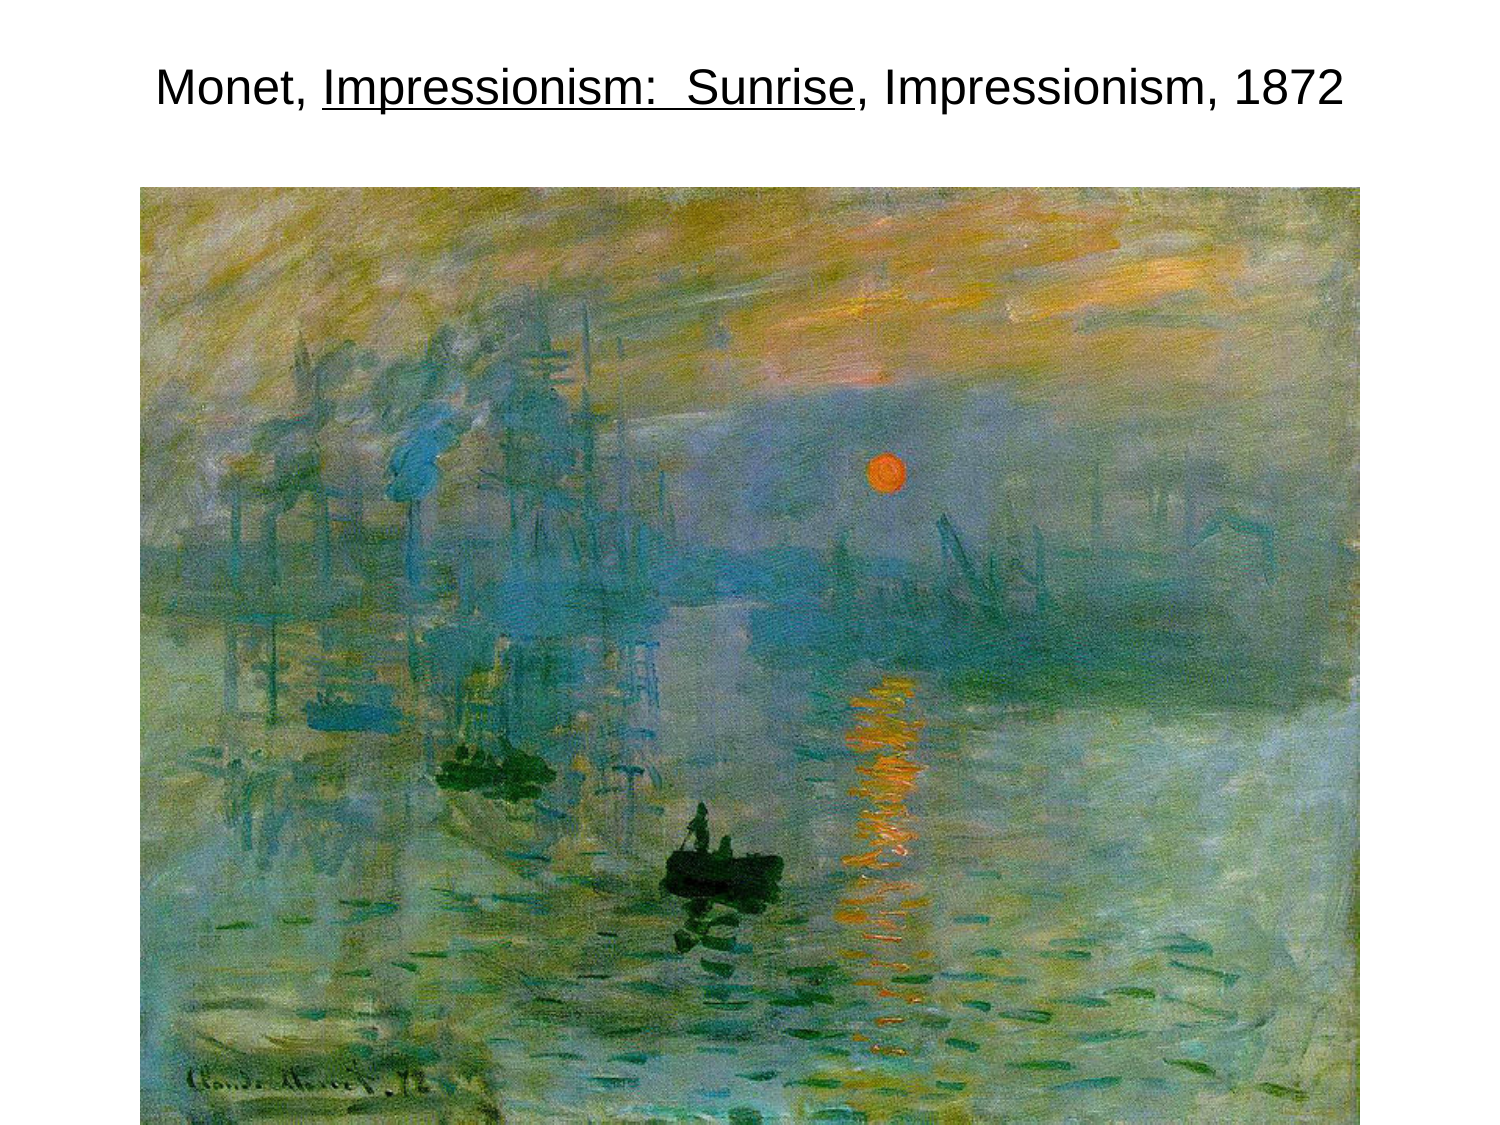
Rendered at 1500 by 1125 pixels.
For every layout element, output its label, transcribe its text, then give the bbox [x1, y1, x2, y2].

picture [140, 187, 1360, 1125]
title Monet, Impressionism: Sunrise, Impressionism, 1872 [0, 0, 1500, 175]
